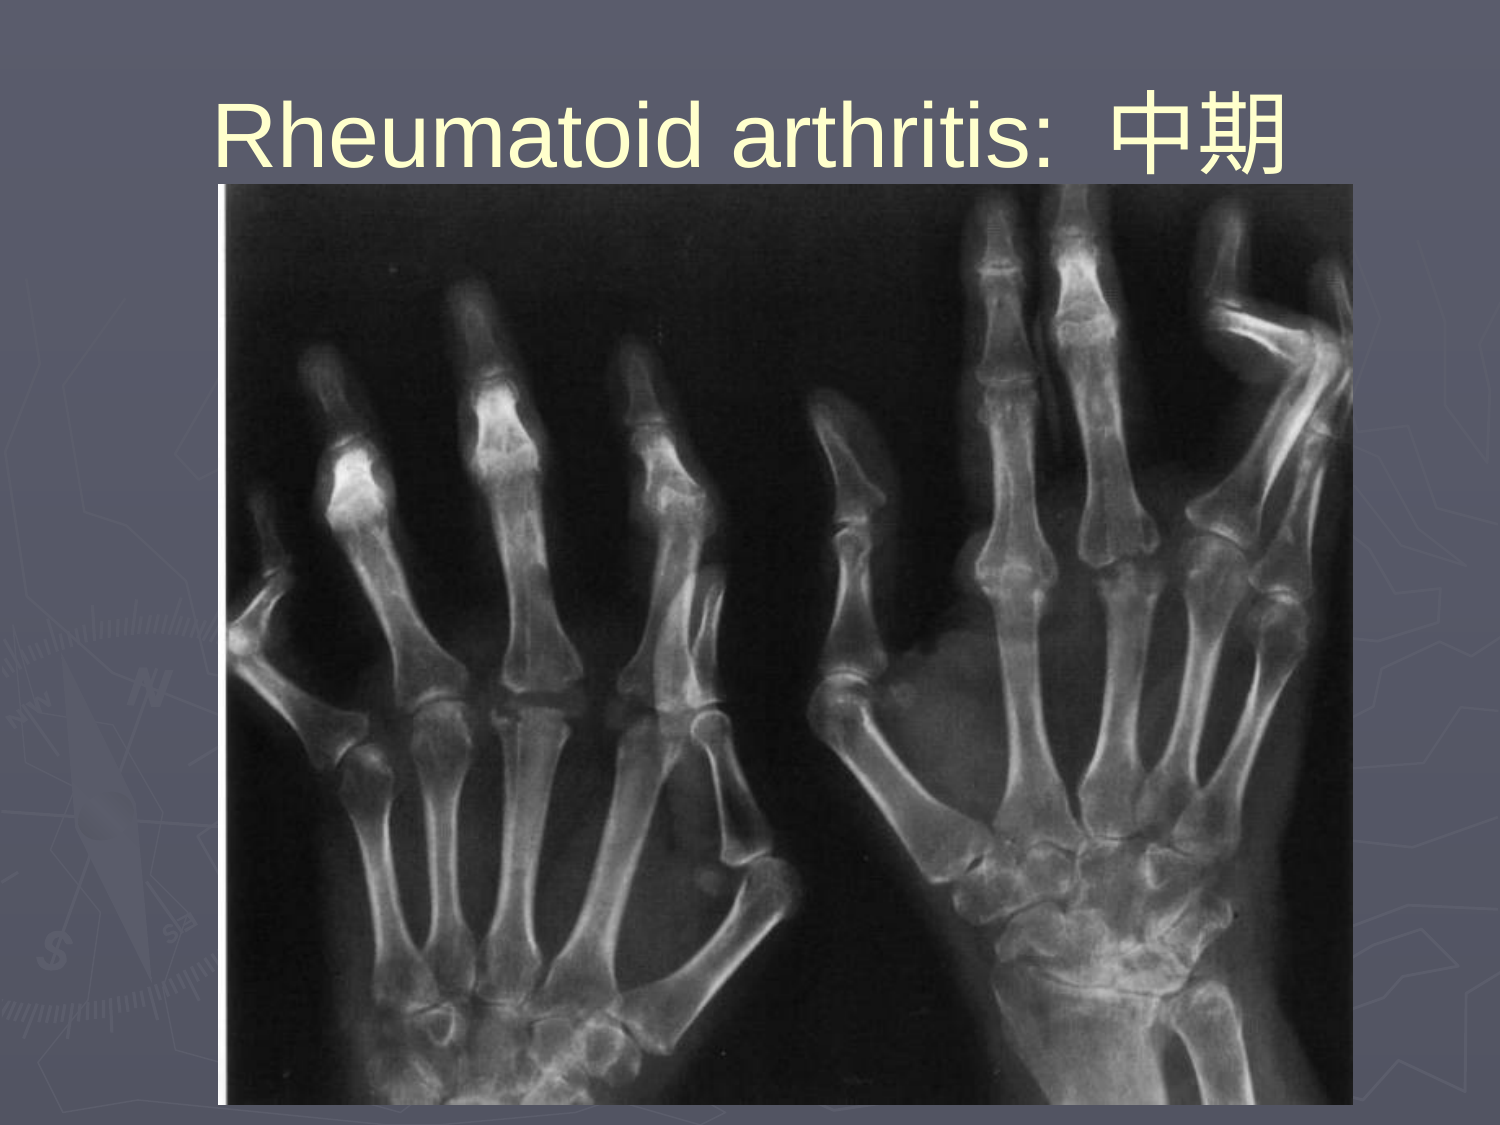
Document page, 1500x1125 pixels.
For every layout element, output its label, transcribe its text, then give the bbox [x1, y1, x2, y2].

picture [218, 184, 1353, 1105]
title Rheumatoid arthritis: 中期 [49, 37, 1451, 225]
